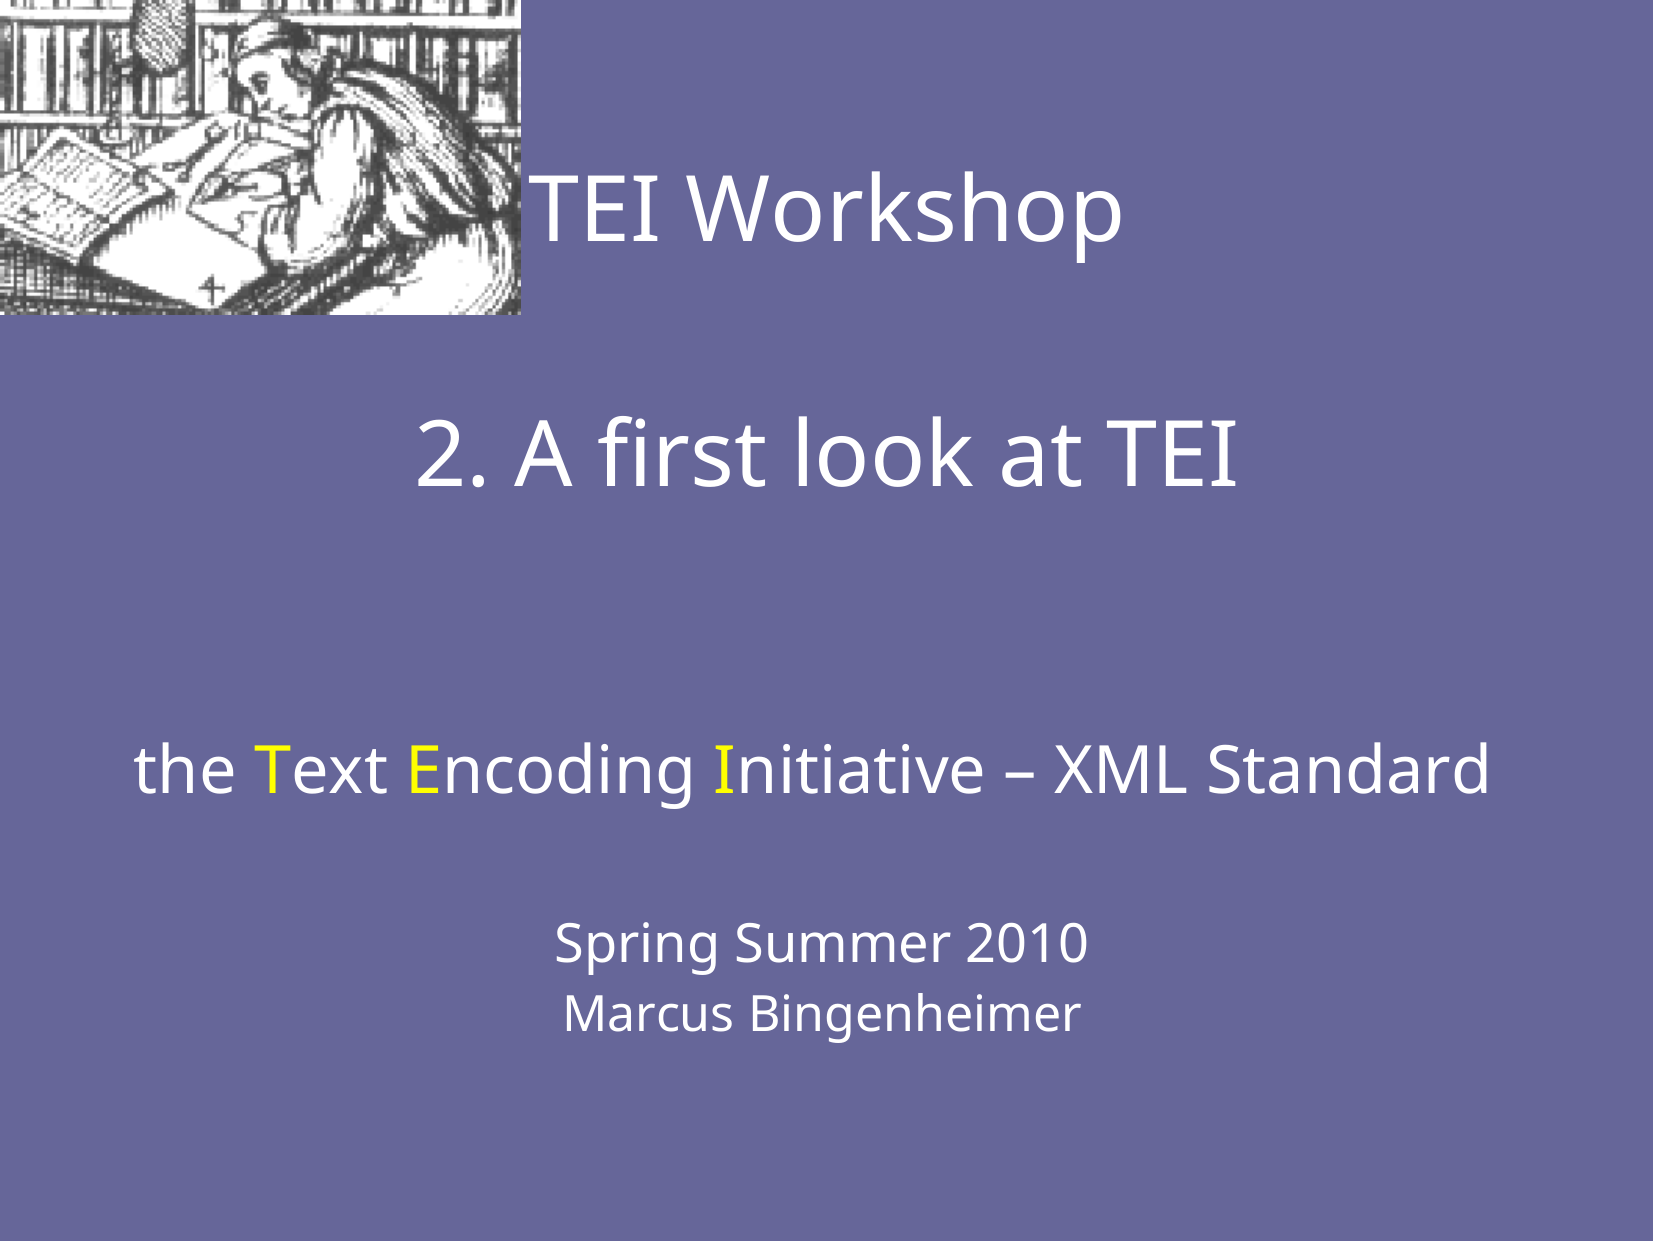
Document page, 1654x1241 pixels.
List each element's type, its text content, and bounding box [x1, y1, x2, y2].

title TEI Workshop [121, 110, 1534, 303]
subtitle the Text Encoding Initiative – XML Standard Spring Summer 2010 Marcus Bingenheimer [116, 649, 1529, 1120]
picture [0, 0, 521, 315]
title 2. A first look at TEI [121, 347, 1534, 556]
